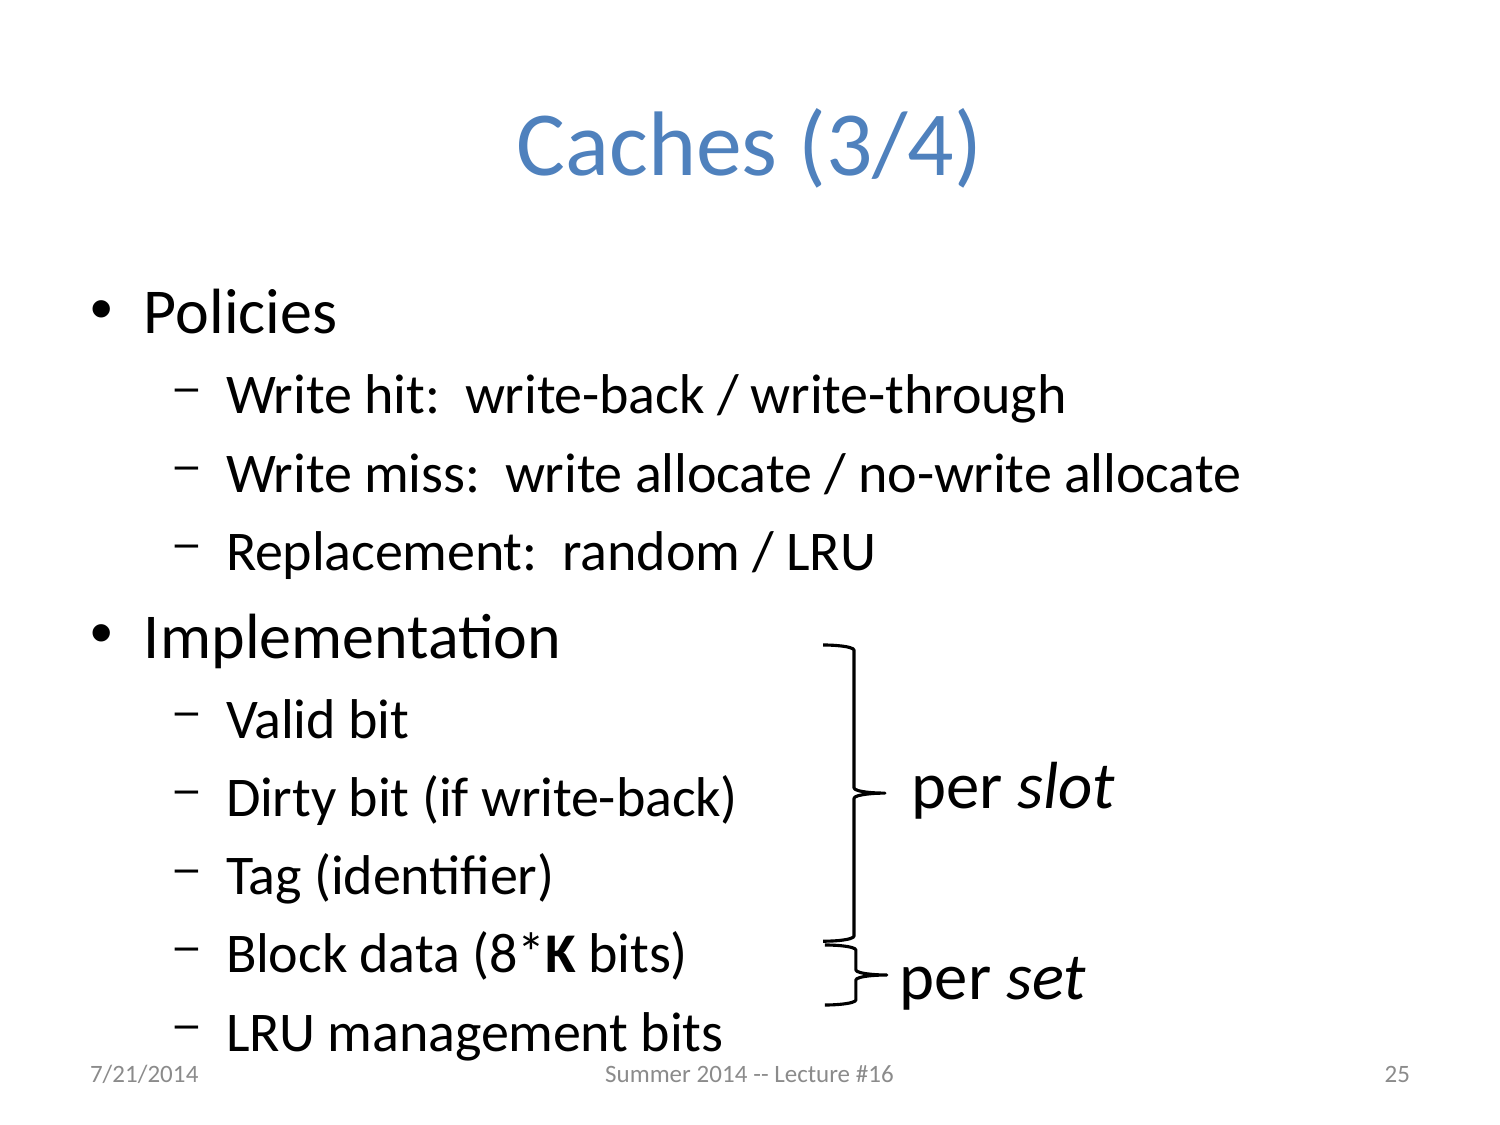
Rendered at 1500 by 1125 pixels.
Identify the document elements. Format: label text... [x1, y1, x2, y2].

list Policies Write hit: write-back / write-through Write miss: write allocate / no-write allocate Replacement: random / LRU Implementation Valid bit Dirty bit (if write-back) Tag (identifier) Block data (8*K bits) LRU management bits [75, 262, 1425, 1073]
text_box per set [884, 925, 1189, 1020]
title Caches (3/4) [75, 45, 1425, 233]
slide_number <number> [1074, 1042, 1425, 1103]
text_box per slot [896, 734, 1200, 830]
footer Summer 2014 -- Lecture #16 [512, 1042, 988, 1103]
slide_number 7/21/2014 [75, 1042, 425, 1103]
